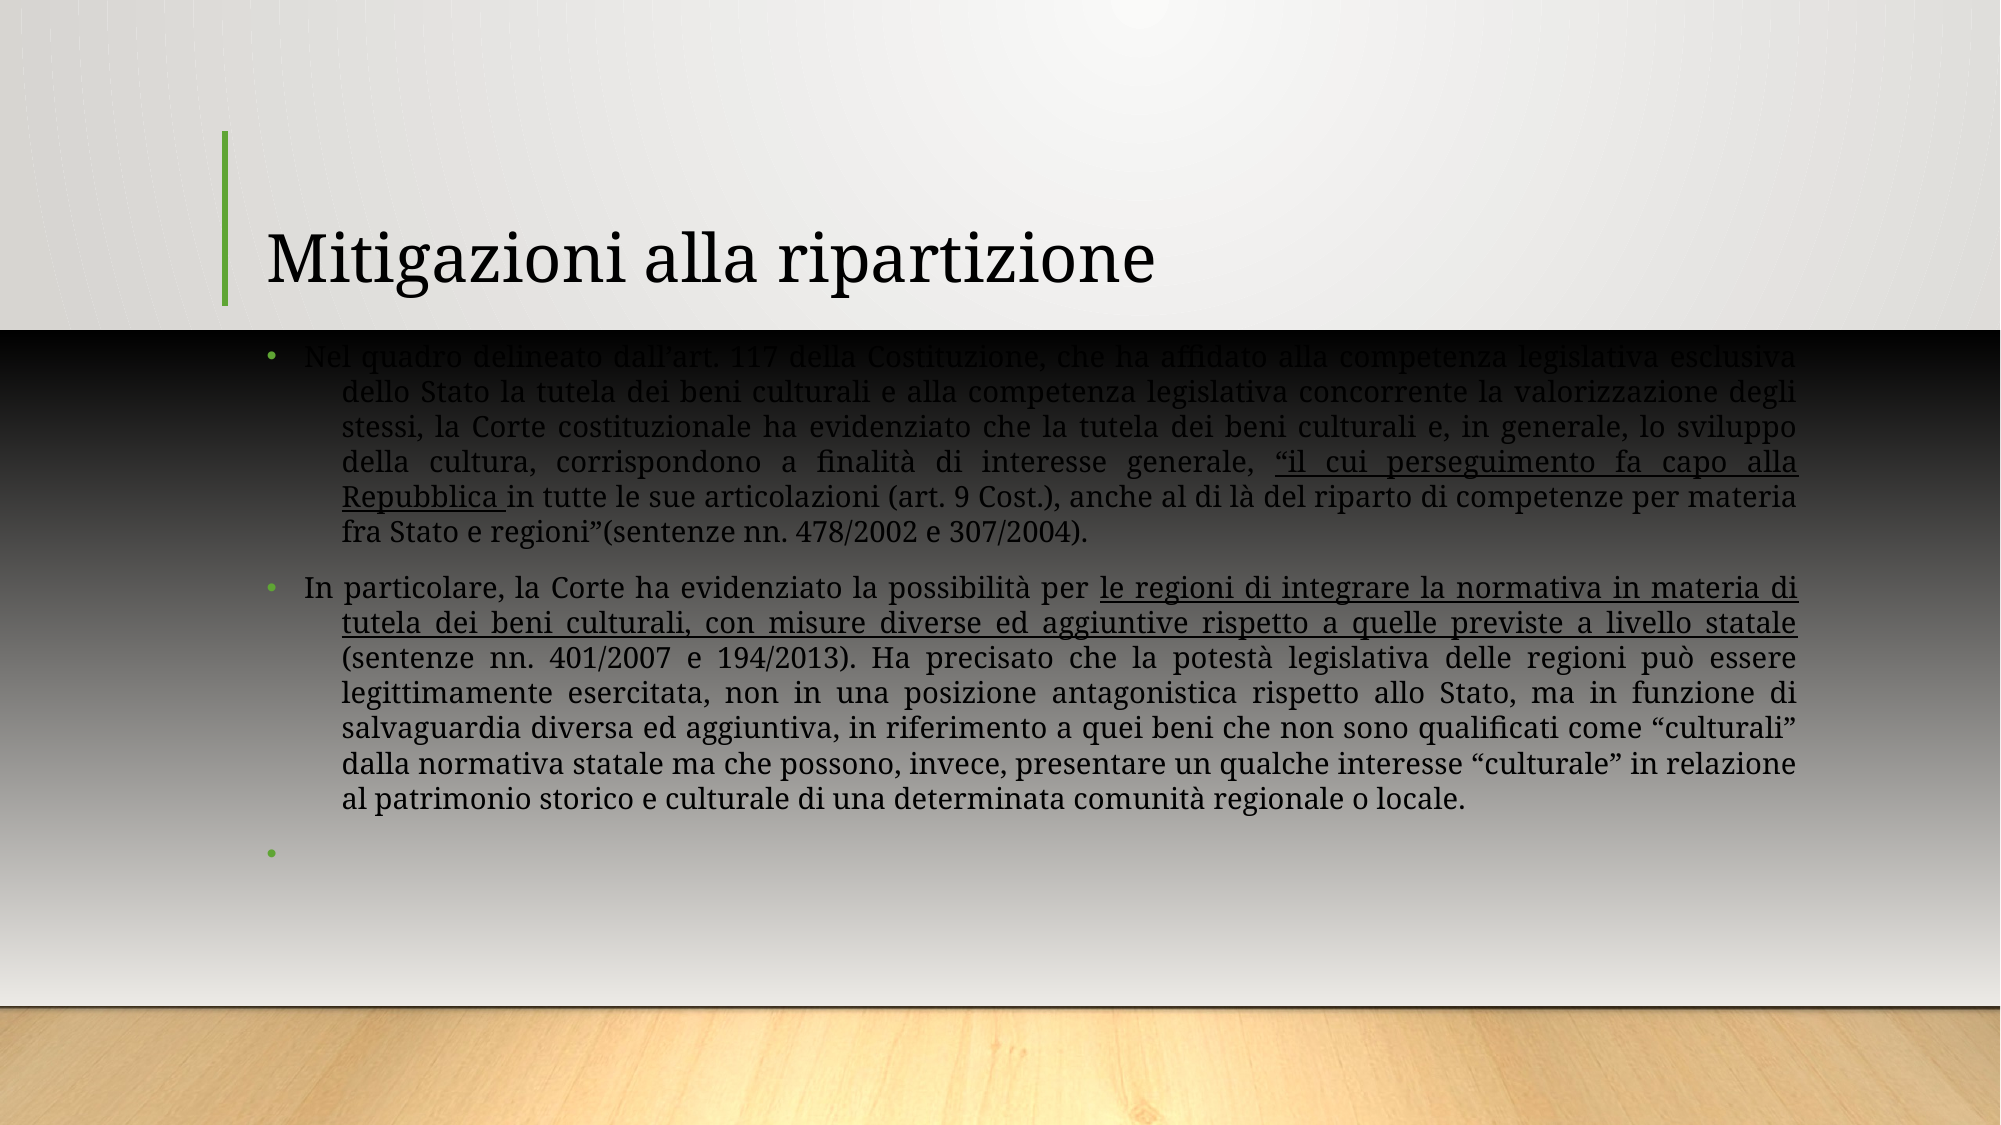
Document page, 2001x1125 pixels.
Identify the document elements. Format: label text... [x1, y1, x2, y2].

list Nel quadro delineato dall’art. 117 della Costituzione, che ha affidato alla competenza legislativa esclusiva dello Stato la tutela dei beni culturali e alla competenza legislativa concorrente la valorizzazione degli stessi, la Corte costituzionale ha evidenziato che la tutela dei beni culturali e, in generale, lo sviluppo della cultura, corrispondono a finalità di interesse generale, “il cui perseguimento fa capo alla Repubblica in tutte le sue articolazioni (art. 9 Cost.), anche al di là del riparto di competenze per materia fra Stato e regioni”(sentenze nn. 478/2002 e 307/2004). In particolare, la Corte ha evidenziato la possibilità per le regioni di integrare la normativa in materia di tutela dei beni culturali, con misure diverse ed aggiuntive rispetto a quelle previste a livello statale (sentenze nn. 401/2007 e 194/2013). Ha precisato che la potestà legislativa delle regioni può essere legittimamente esercitata, non in una posizione antagonistica rispetto allo Stato, ma in funzione di salvaguardia diversa ed aggiuntiva, in riferimento a quei beni che non sono qualificati come “culturali” dalla normativa statale ma che possono, invece, presentare un qualche interesse “culturale” in relazione al patrimonio storico e culturale di una determinata comunità regionale o locale. [251, 330, 1814, 897]
title Mitigazioni alla ripartizione [251, 131, 1814, 305]
